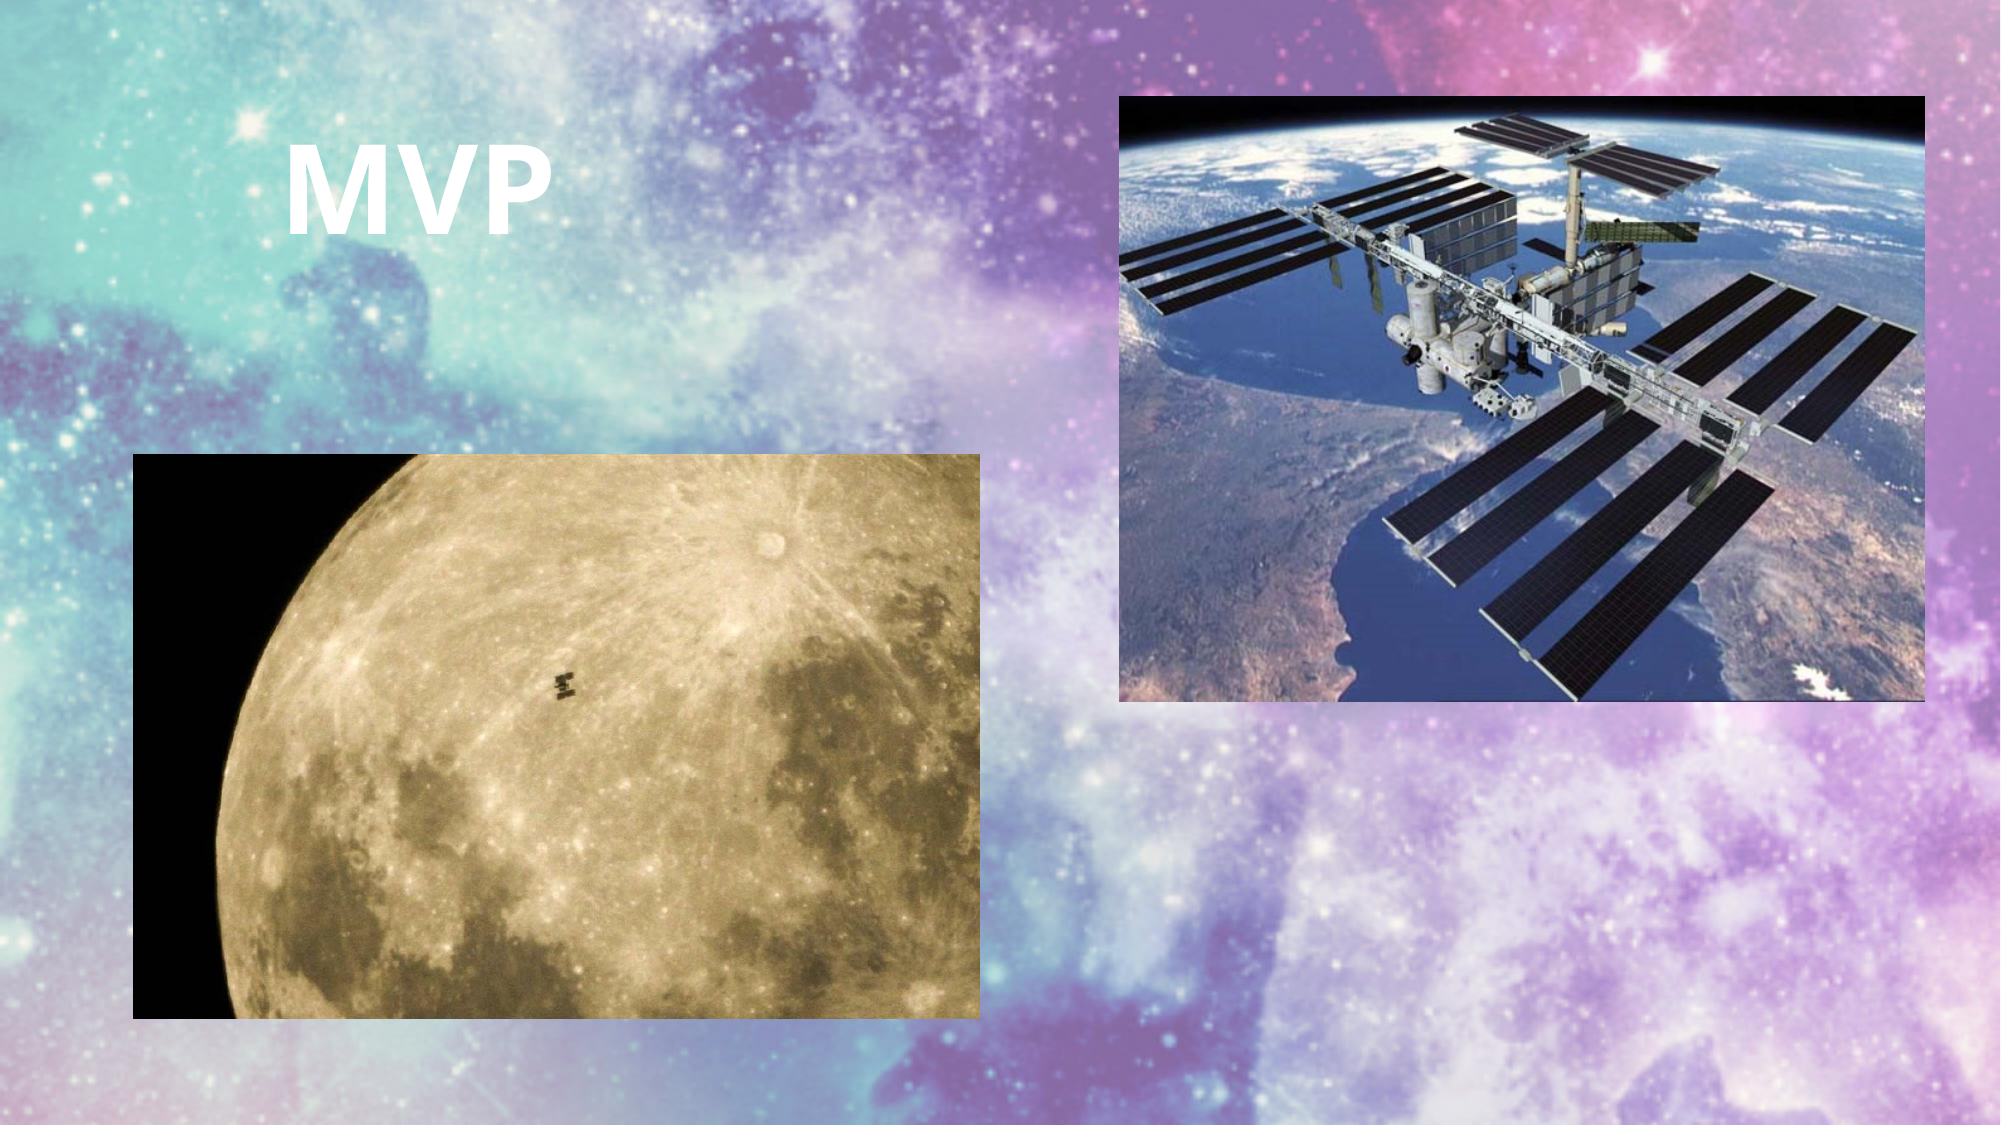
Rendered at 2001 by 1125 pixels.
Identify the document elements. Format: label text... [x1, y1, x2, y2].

title MVP [264, 99, 622, 289]
picture [0, 0, 2001, 1125]
